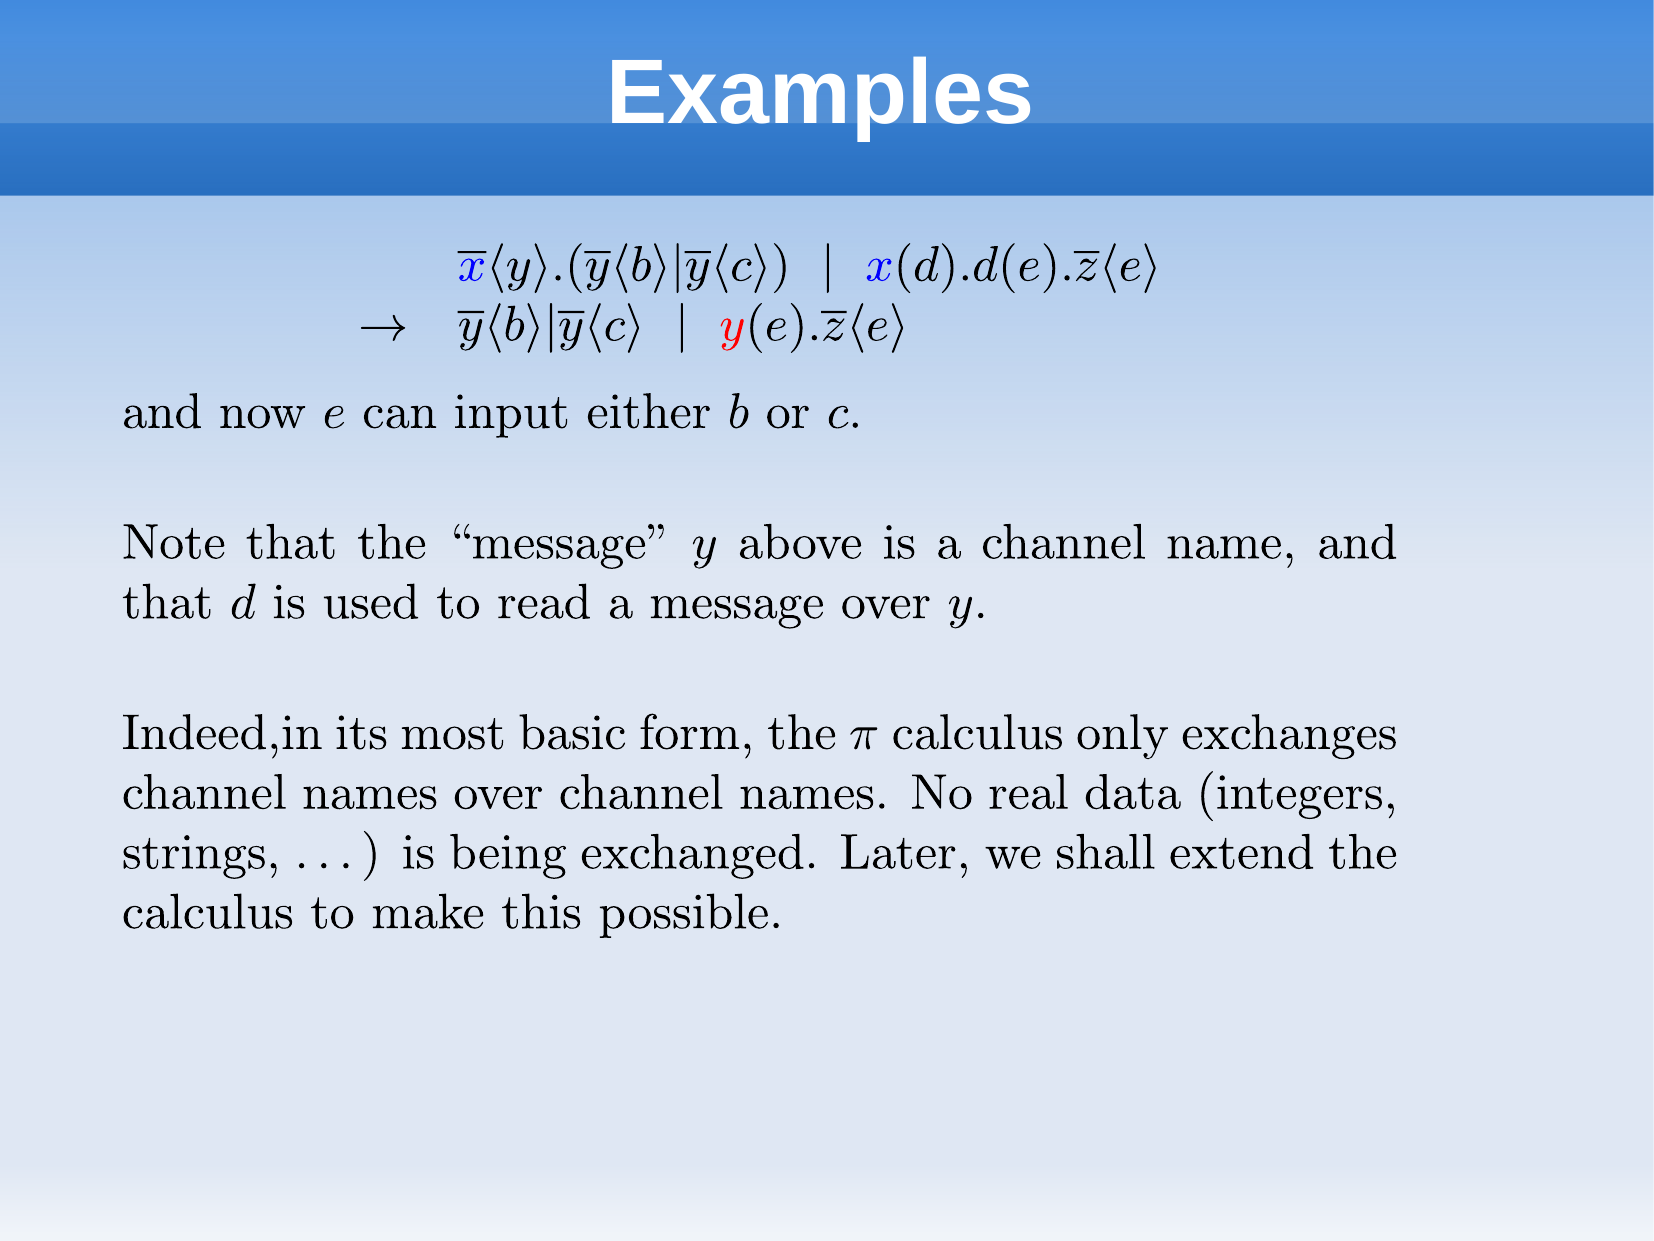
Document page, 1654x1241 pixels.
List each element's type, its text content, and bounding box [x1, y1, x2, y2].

text_box [121, 243, 1398, 938]
title Examples [76, 0, 1565, 188]
picture [0, 0, 1654, 1241]
